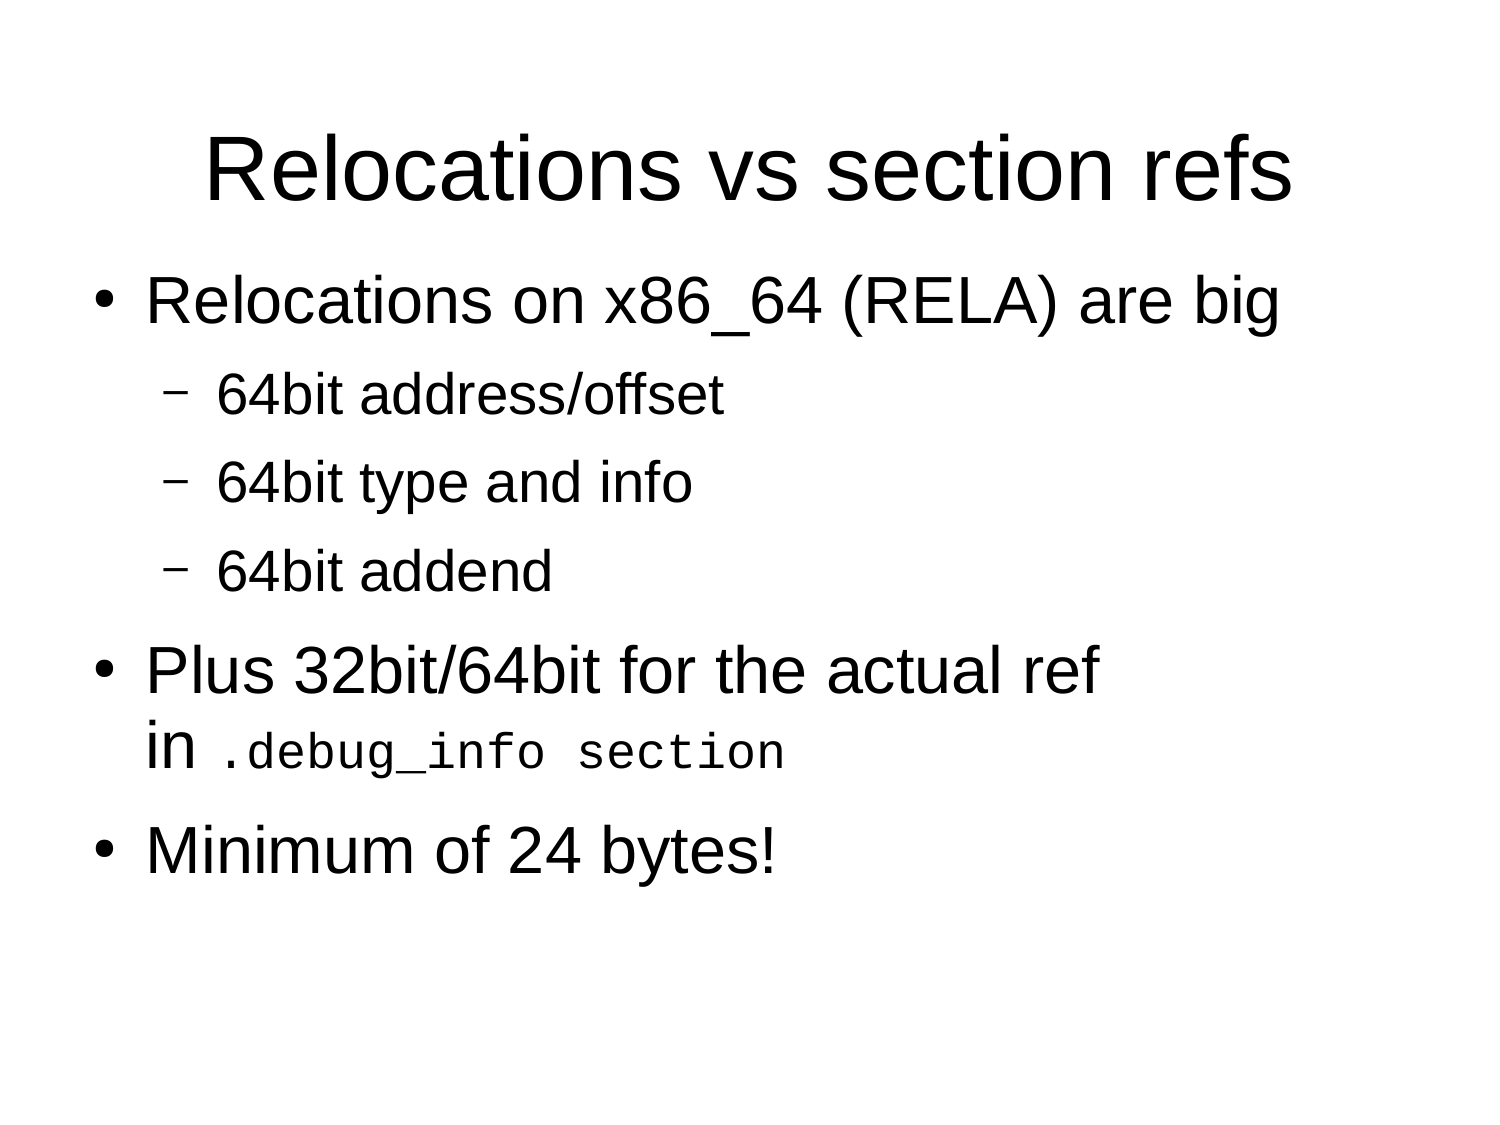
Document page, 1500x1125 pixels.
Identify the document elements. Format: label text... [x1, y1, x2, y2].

title Relocations vs section refs [103, 59, 1397, 263]
list Relocations on x86_64 (RELA) are big 64bit address/offset 64bit type and info 64bit addend Plus 32bit/64bit for the actual ref in .debug_info section Minimum of 24 bytes! [75, 263, 1425, 916]
